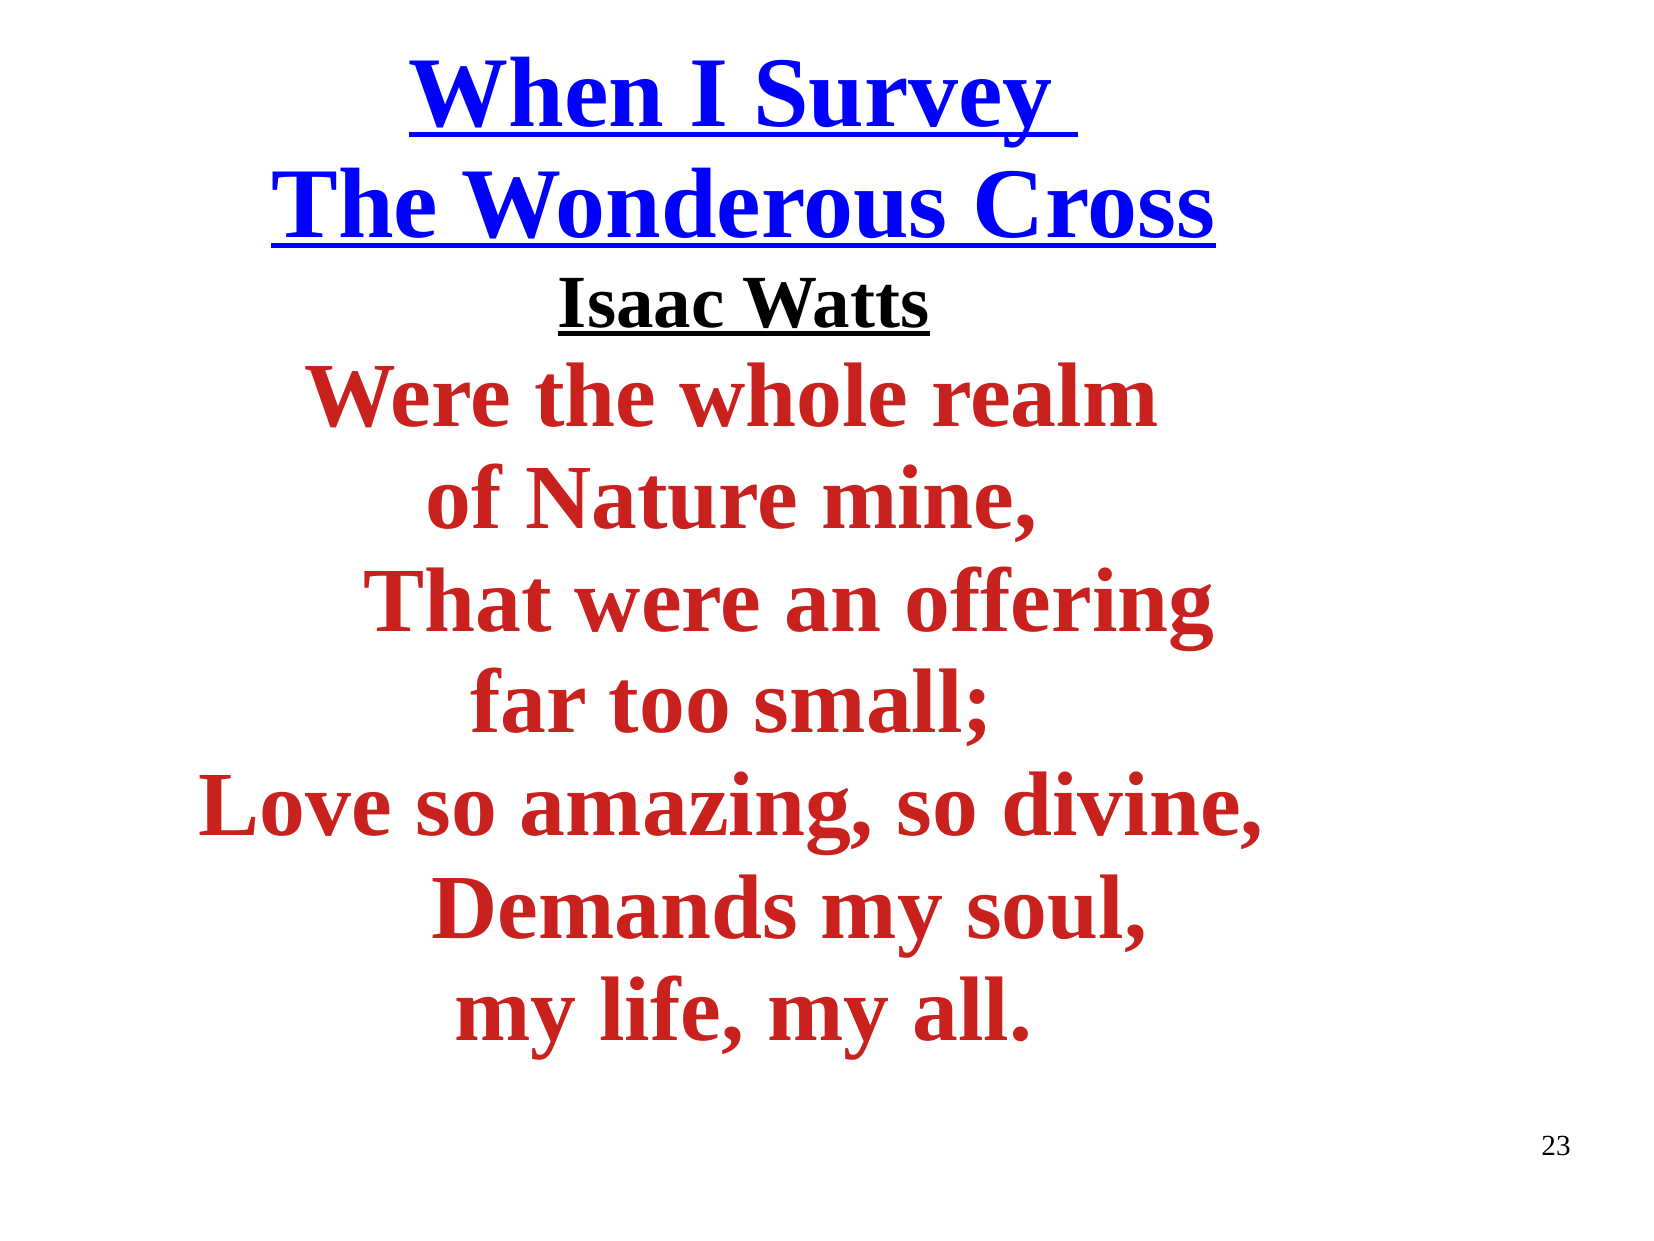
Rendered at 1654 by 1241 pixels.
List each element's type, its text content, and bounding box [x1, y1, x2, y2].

list When I Survey The Wonderous Cross Isaac Watts Were the whole realm of Nature mine, That were an offering far too small; Love so amazing, so divine, Demands my soul, my life, my all. [37, 37, 1613, 1201]
